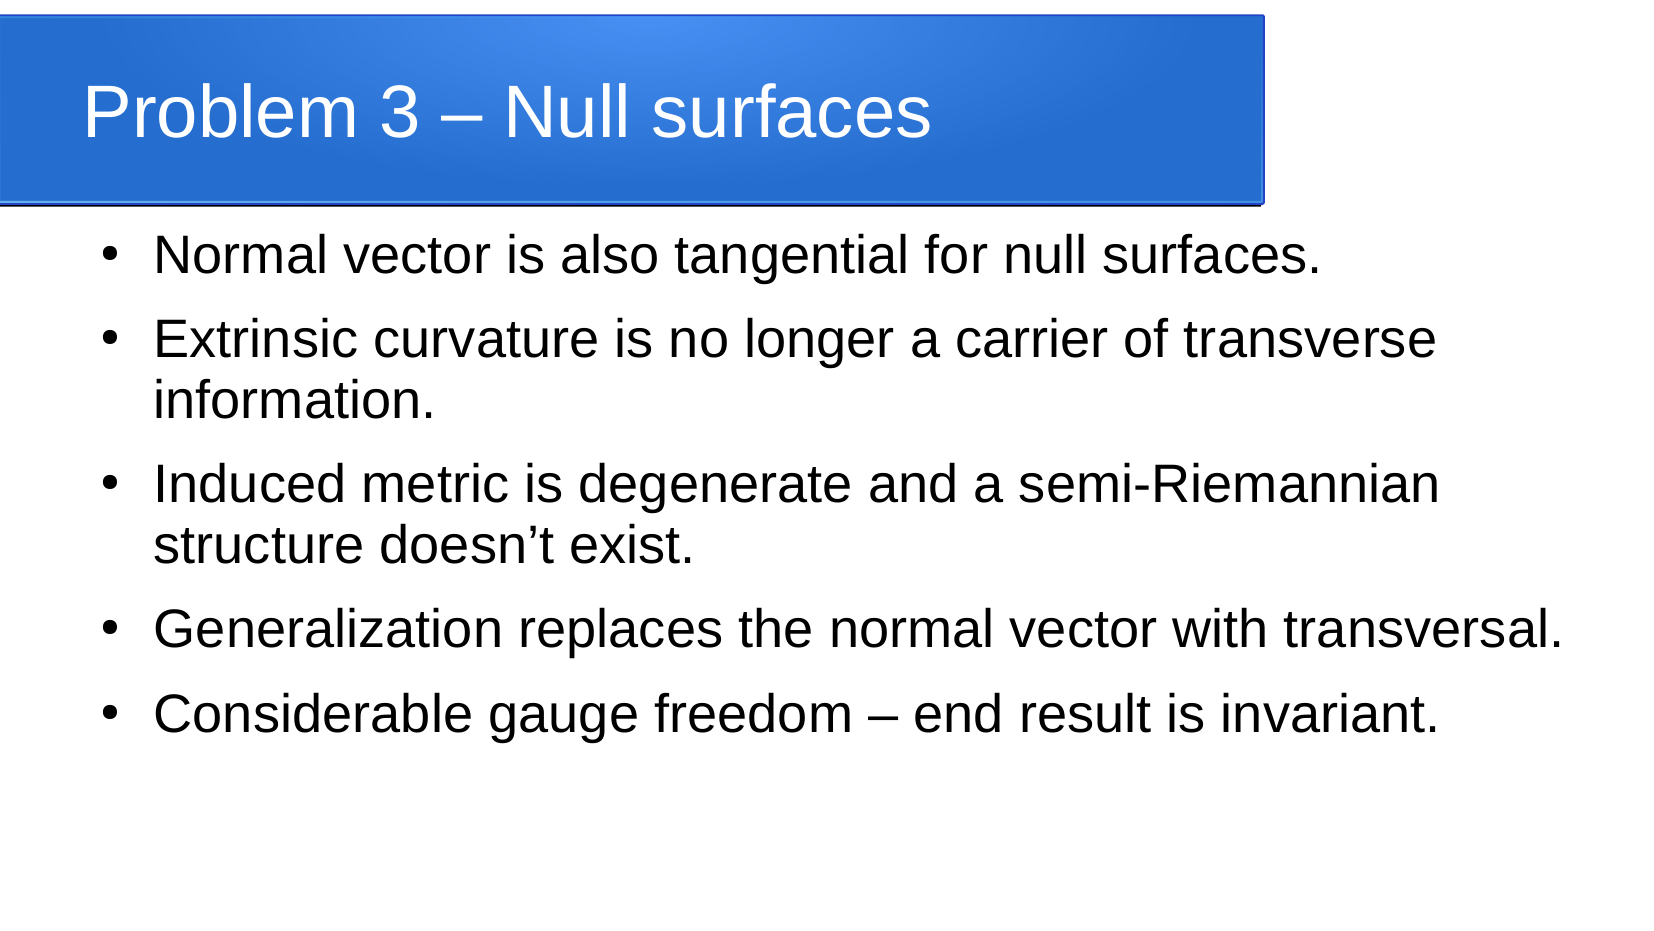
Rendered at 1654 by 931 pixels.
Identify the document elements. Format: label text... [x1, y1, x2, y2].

title Problem 3 – Null surfaces [82, 35, 1235, 189]
list Normal vector is also tangential for null surfaces. Extrinsic curvature is no longer a carrier of transverse information. Induced metric is degenerate and a semi-Riemannian structure doesn’t exist. Generalization replaces the normal vector with transversal. Considerable gauge freedom – end result is invariant. [82, 224, 1571, 764]
